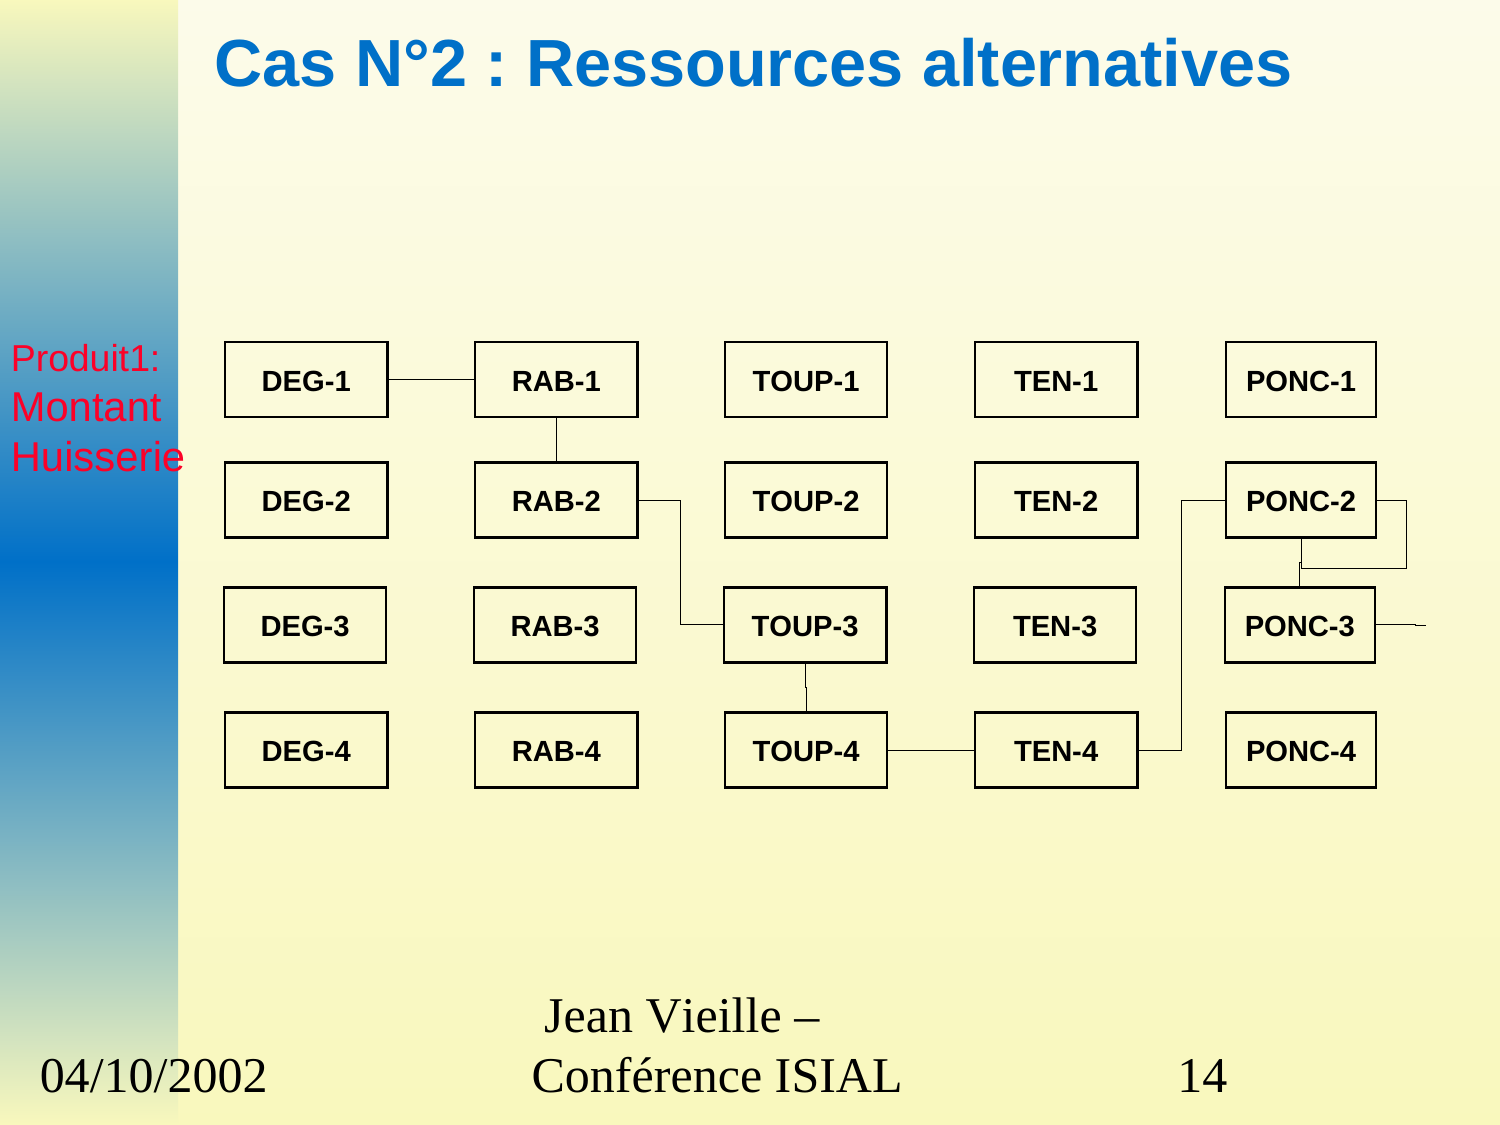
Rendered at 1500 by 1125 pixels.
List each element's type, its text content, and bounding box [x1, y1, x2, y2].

text_box TOUP-1 [724, 342, 888, 418]
text_box DEG-4 [225, 712, 388, 788]
text_box PONC-2 [1226, 462, 1377, 538]
text_box RAB-2 [474, 462, 638, 538]
text_box Produit1: Montant Huisserie [10, 322, 201, 488]
text_box PONC-1 [1226, 342, 1377, 418]
text_box RAB-1 [474, 342, 638, 418]
text_box TEN-2 [975, 462, 1138, 538]
text_box TEN-3 [973, 587, 1137, 663]
text_box DEG-1 [225, 342, 388, 418]
text_box TOUP-2 [724, 462, 888, 538]
text_box TEN-4 [975, 712, 1138, 788]
text_box PONC-3 [1224, 587, 1375, 663]
text_box TOUP-4 [724, 712, 888, 788]
text_box TEN-1 [975, 342, 1138, 418]
text_box DEG-3 [223, 587, 387, 663]
text_box TOUP-3 [723, 587, 887, 663]
text_box PONC-4 [1226, 712, 1377, 788]
text_box RAB-3 [473, 587, 637, 663]
title Cas N°2 : Ressources alternatives [199, 12, 1466, 201]
text_box RAB-4 [474, 712, 638, 788]
text_box DEG-2 [225, 462, 388, 538]
